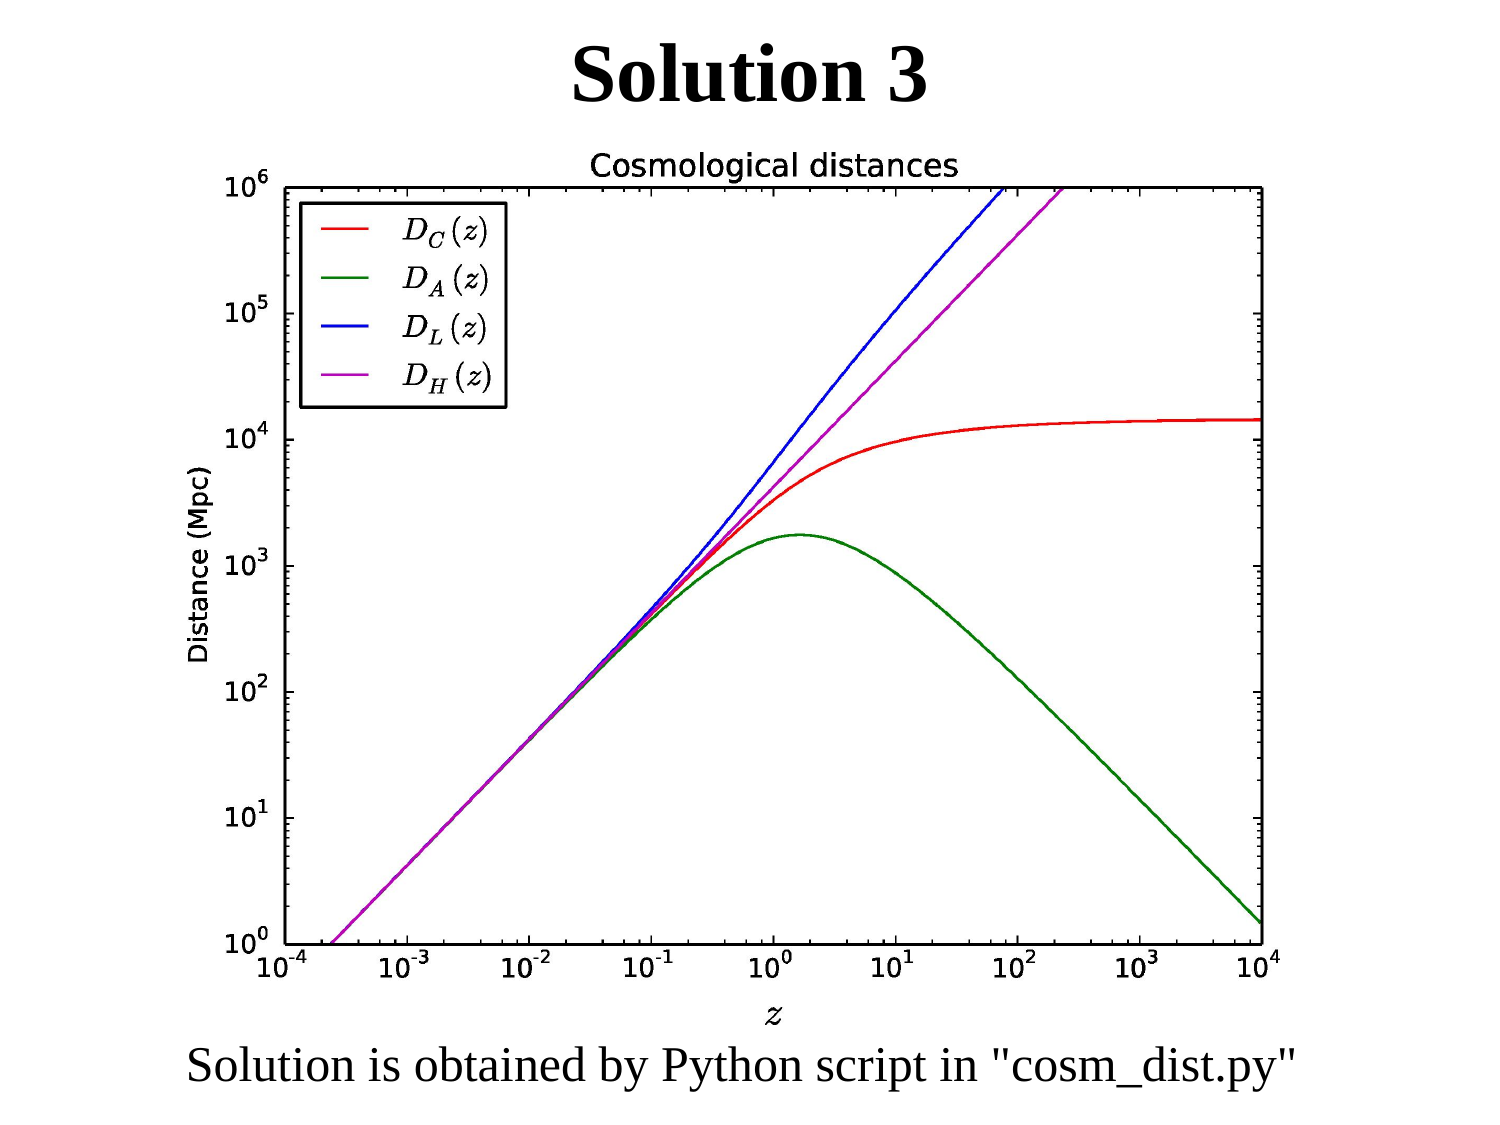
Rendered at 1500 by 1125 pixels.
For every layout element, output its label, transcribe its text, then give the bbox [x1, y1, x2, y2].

title Solution 3 [75, 15, 1426, 121]
picture [187, 152, 1280, 1024]
text_box Solution is obtained by Python script in "cosm_dist.py" [171, 1024, 1327, 1100]
